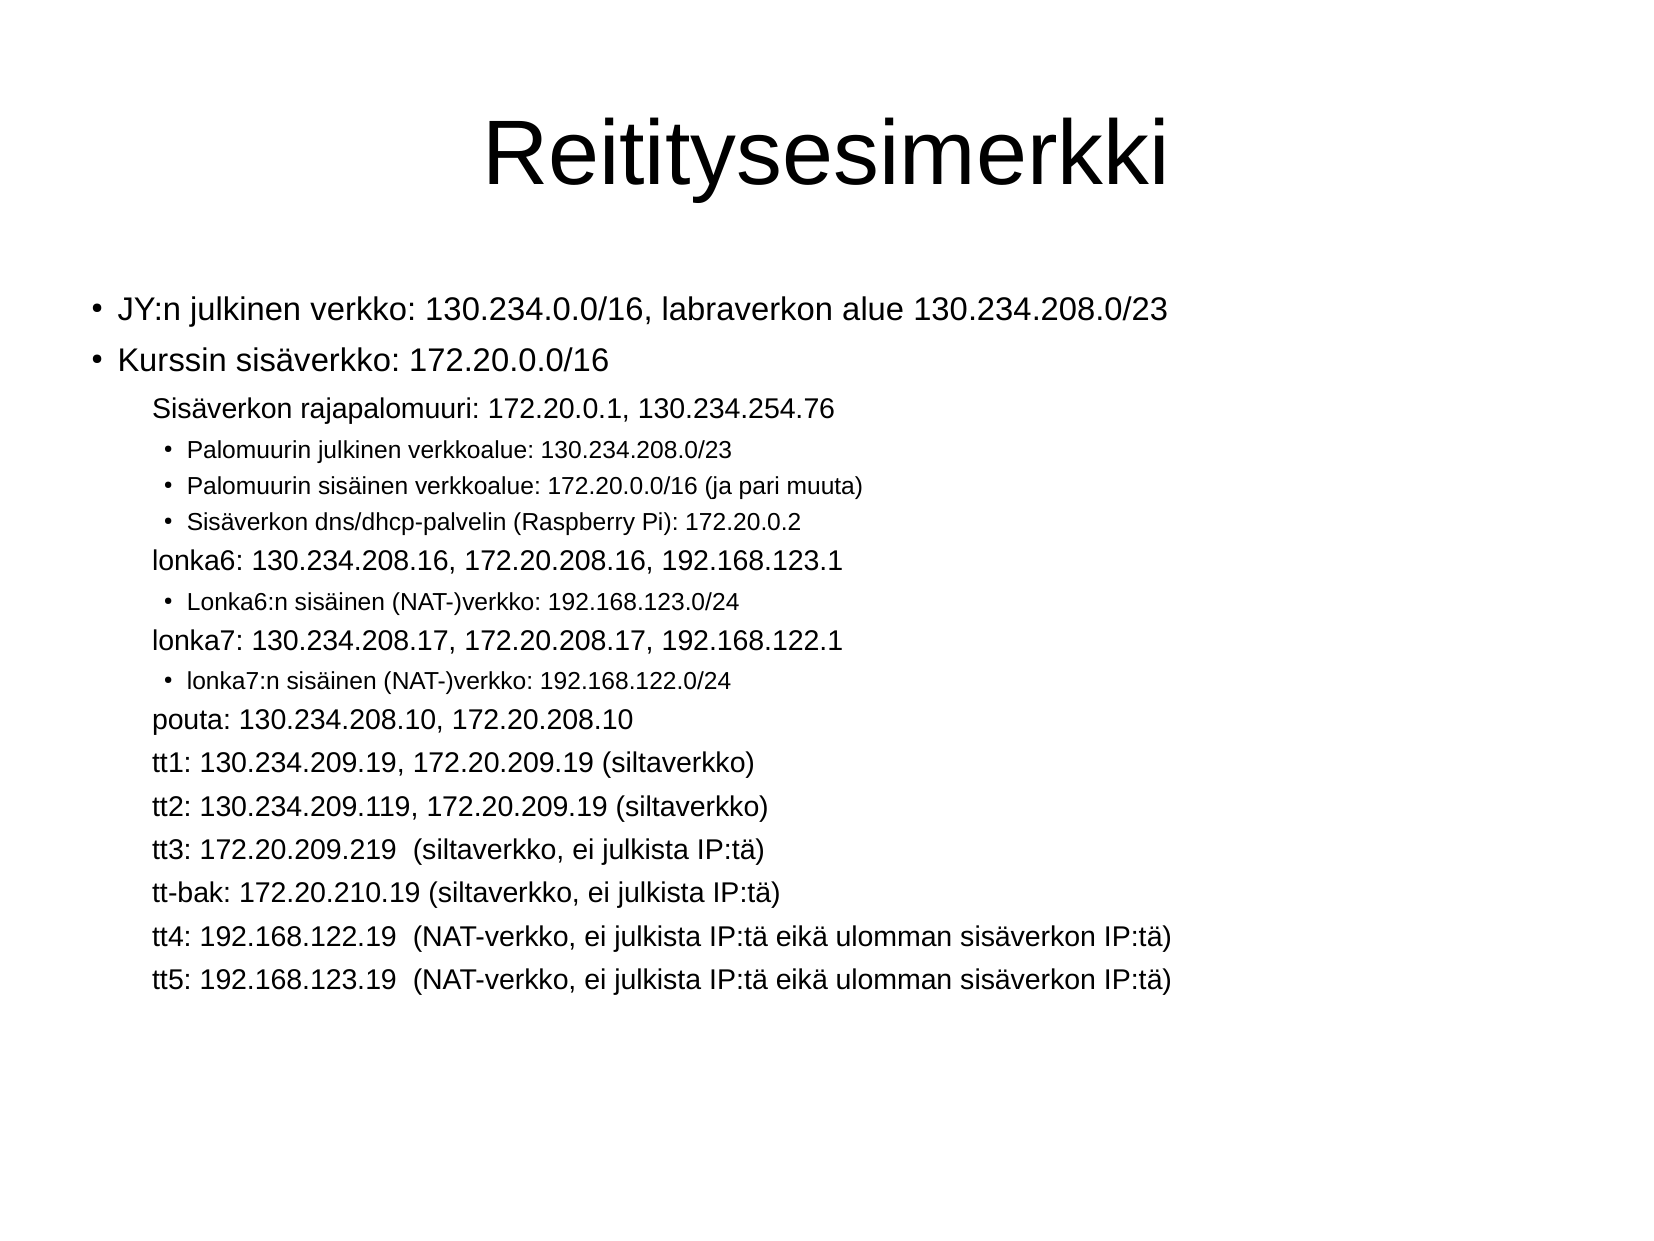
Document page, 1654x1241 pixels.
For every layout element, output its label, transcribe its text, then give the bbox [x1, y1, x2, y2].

list JY:n julkinen verkko: 130.234.0.0/16, labraverkon alue 130.234.208.0/23 Kurssin sisäverkko: 172.20.0.0/16 Sisäverkon rajapalomuuri: 172.20.0.1, 130.234.254.76 Palomuurin julkinen verkkoalue: 130.234.208.0/23 Palomuurin sisäinen verkkoalue: 172.20.0.0/16 (ja pari muuta) Sisäverkon dns/dhcp-palvelin (Raspberry Pi): 172.20.0.2 lonka6: 130.234.208.16, 172.20.208.16, 192.168.123.1 Lonka6:n sisäinen (NAT-)verkko: 192.168.123.0/24 lonka7: 130.234.208.17, 172.20.208.17, 192.168.122.1 lonka7:n sisäinen (NAT-)verkko: 192.168.122.0/24 pouta: 130.234.208.10, 172.20.208.10 tt1: 130.234.209.19, 172.20.209.19 (siltaverkko) tt2: 130.234.209.119, 172.20.209.19 (siltaverkko) tt3: 172.20.209.219 (siltaverkko, ei julkista IP:tä) tt-bak: 172.20.210.19 (siltaverkko, ei julkista IP:tä) tt4: 192.168.122.19 (NAT-verkko, ei julkista IP:tä eikä ulomman sisäverkon IP:tä) tt5: 192.168.123.19 (NAT-verkko, ei julkista IP:tä eikä ulomman sisäverkon IP:tä) [82, 290, 1571, 1010]
title Reititysesimerkki [82, 49, 1571, 257]
